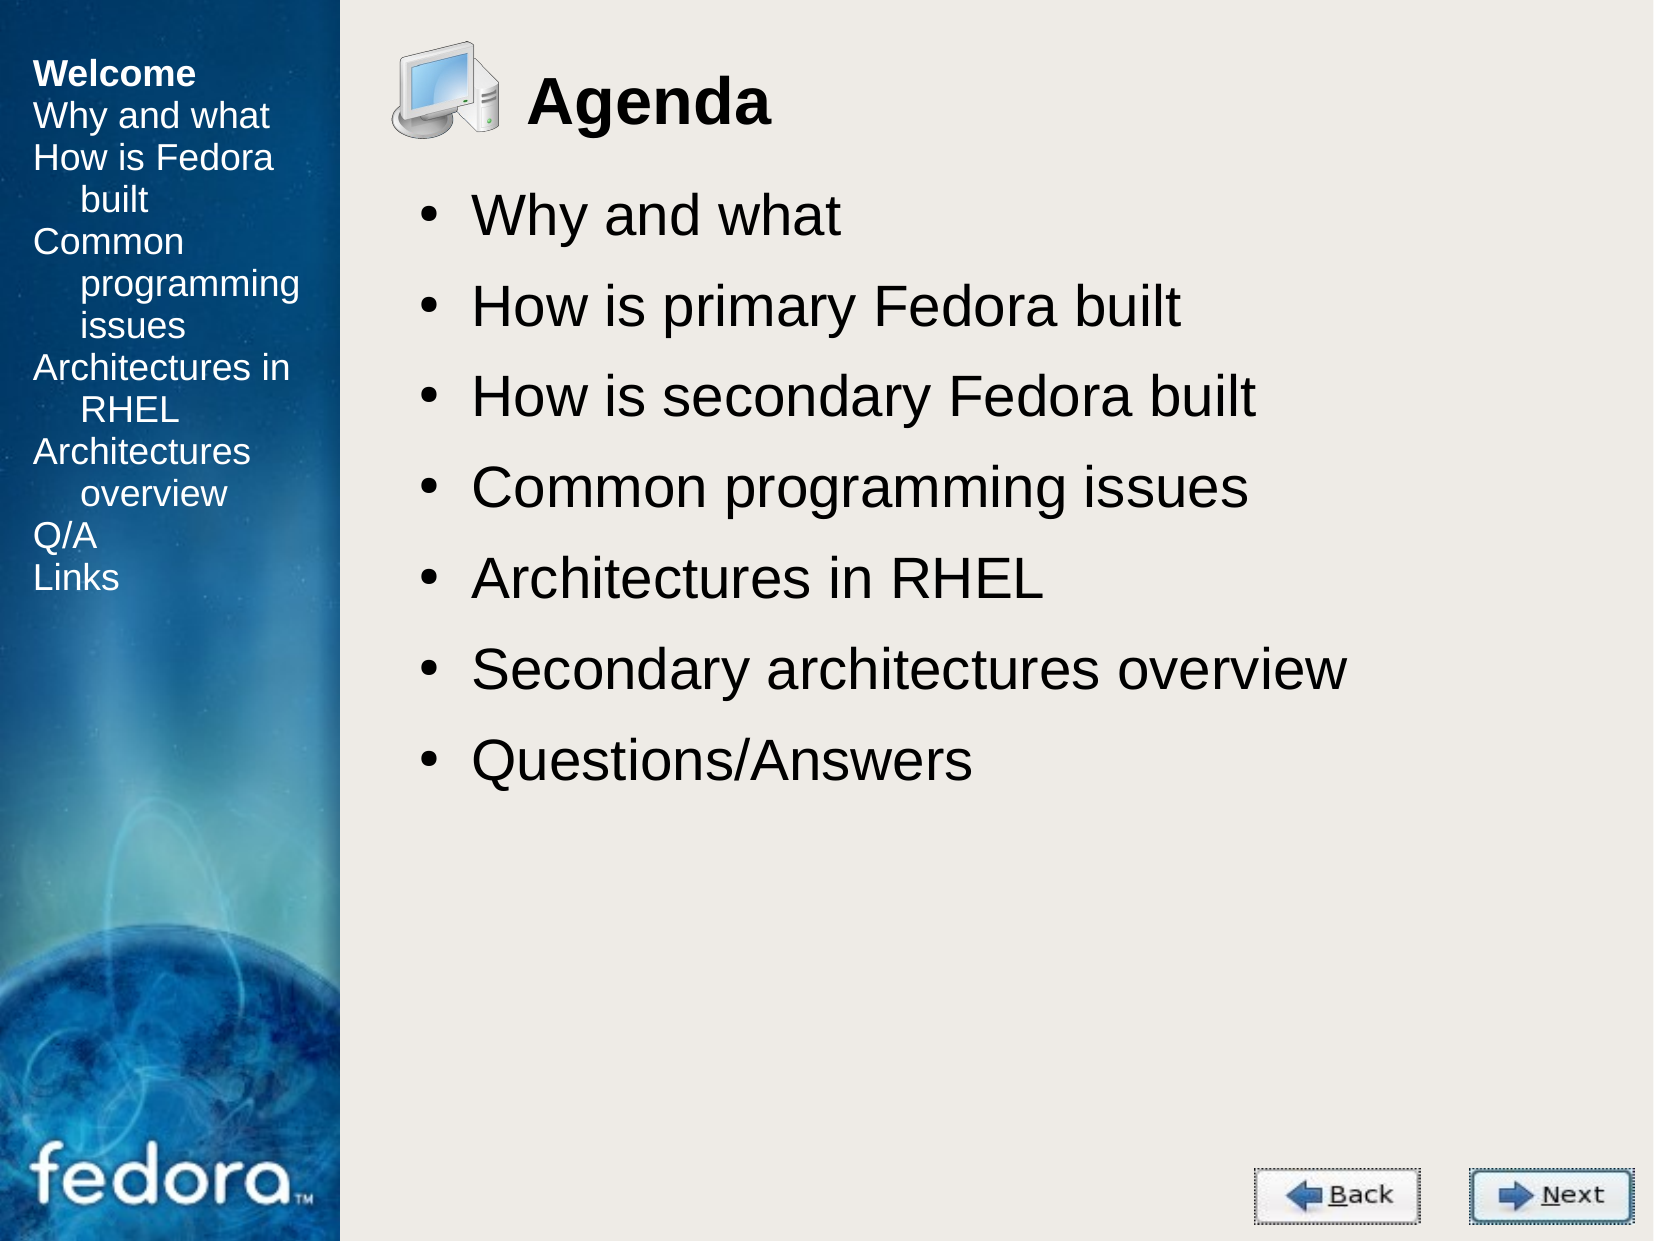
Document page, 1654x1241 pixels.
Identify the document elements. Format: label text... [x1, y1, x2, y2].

list Why and what How is primary Fedora built How is secondary Fedora built Common programming issues Architectures in RHEL Secondary architectures overview Questions/Answers [400, 182, 1617, 1096]
text_box Agenda [511, 56, 1316, 147]
picture [0, 0, 1654, 1241]
text_box Welcome Why and what How is Fedora built Common programming issues Architectures in RHEL Architectures overview Q/A Links [18, 45, 327, 607]
